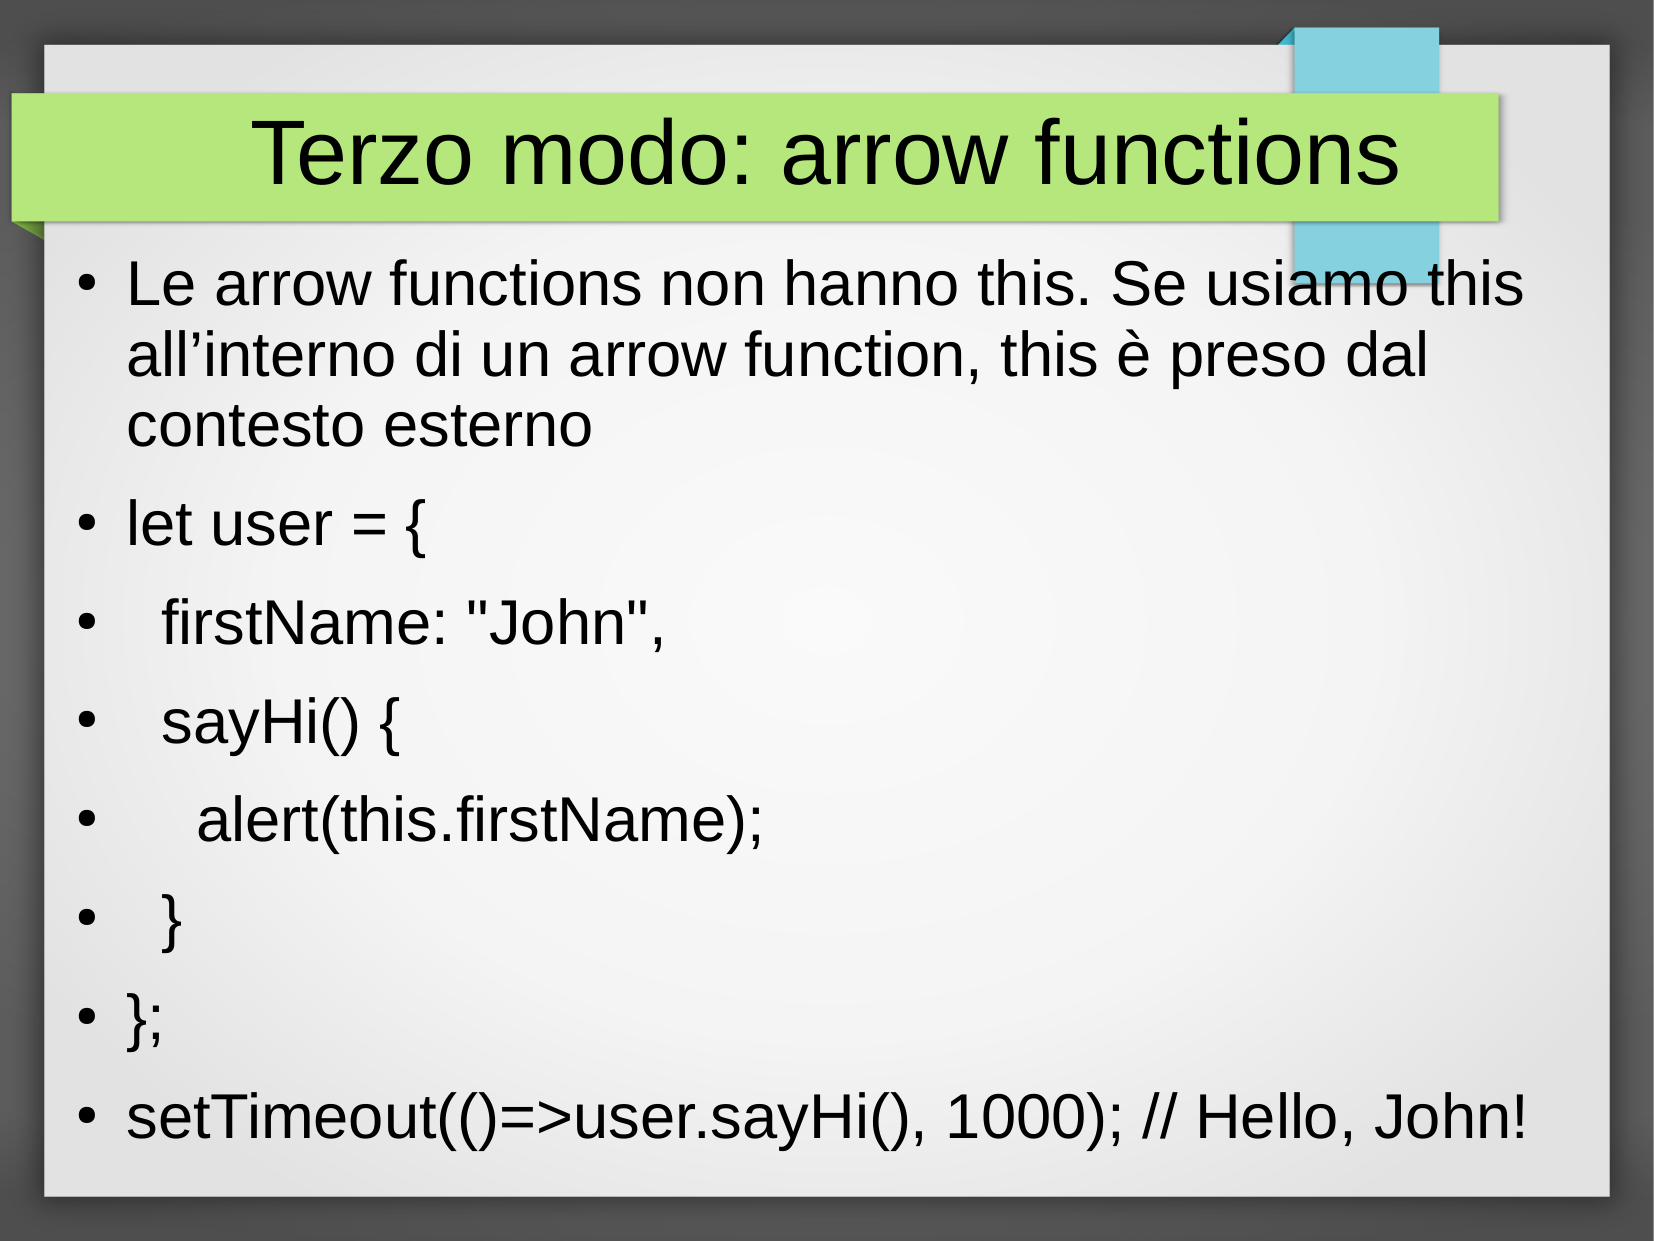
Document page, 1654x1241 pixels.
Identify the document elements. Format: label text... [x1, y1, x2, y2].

list Le arrow functions non hanno this. Se usiamo this all’interno di un arrow function, this è preso dal contesto esterno let user = { firstName: "John", sayHi() { alert(this.firstName); } }; setTimeout(()=>user.sayHi(), 1000); // Hello, John! [59, 248, 1548, 1170]
picture [0, 0, 1654, 1241]
title Terzo modo: arrow functions [82, 49, 1571, 257]
